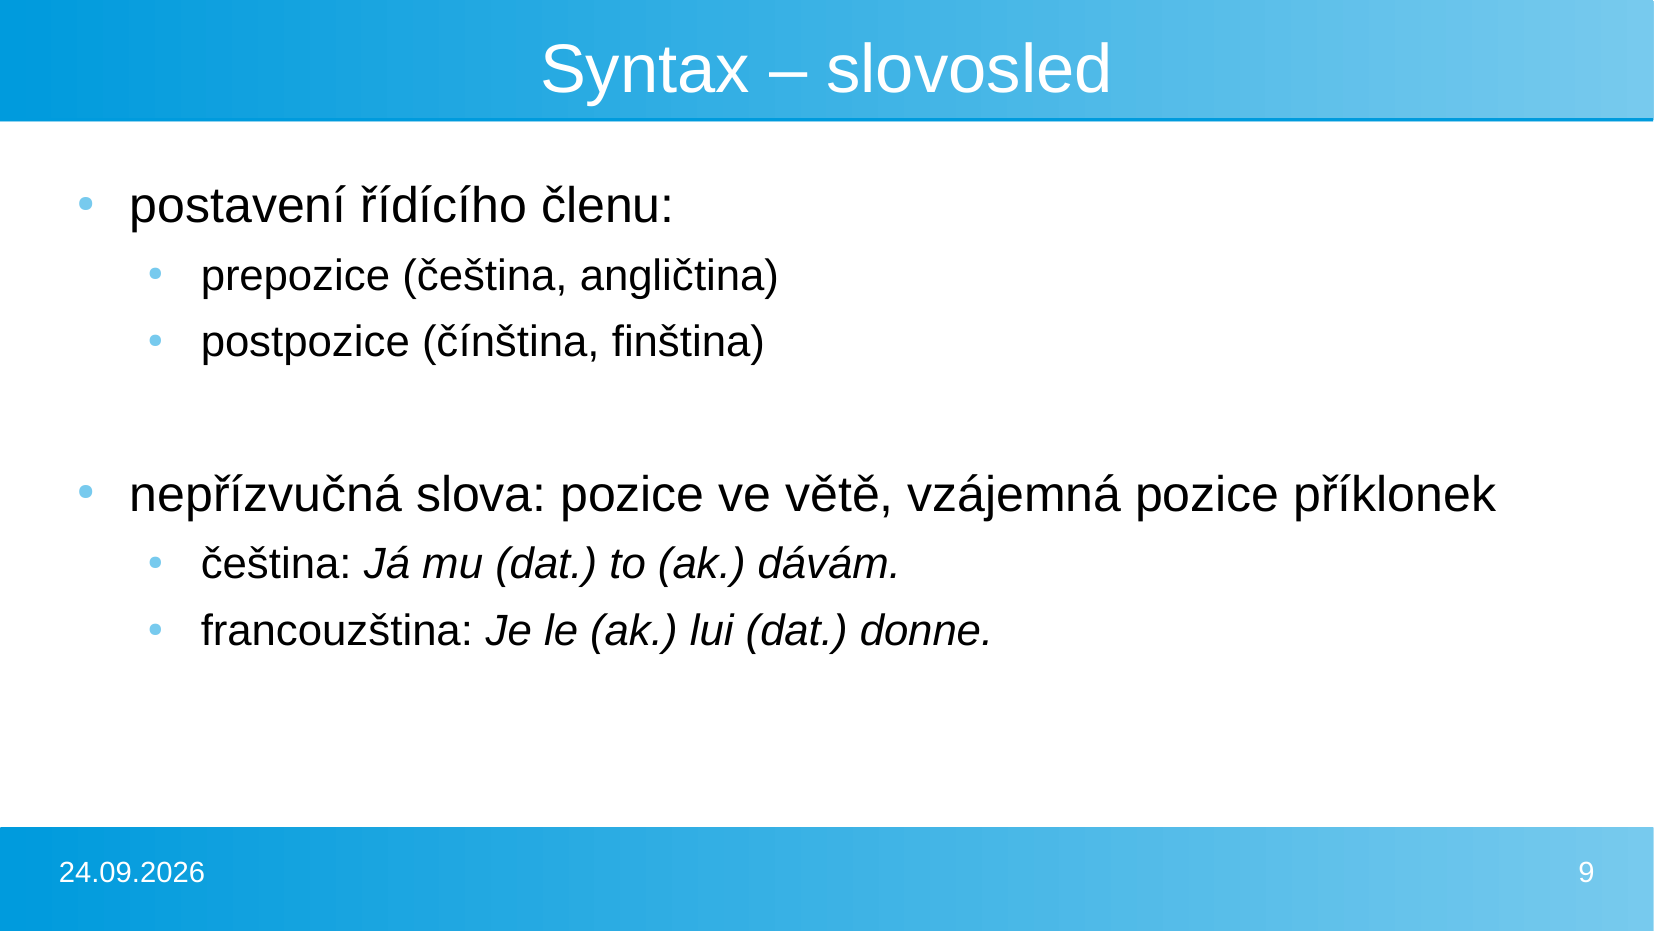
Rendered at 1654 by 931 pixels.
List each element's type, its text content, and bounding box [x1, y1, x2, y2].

title Syntax – slovosled [59, 29, 1595, 108]
list postavení řídícího členu: prepozice (čeština, angličtina) postpozice (čínština, finština) nepřízvučná slova: pozice ve větě, vzájemná pozice příklonek čeština: Já mu (dat.) to (ak.) dávám. francouzština: Je le (ak.) lui (dat.) donne. [59, 177, 1595, 768]
